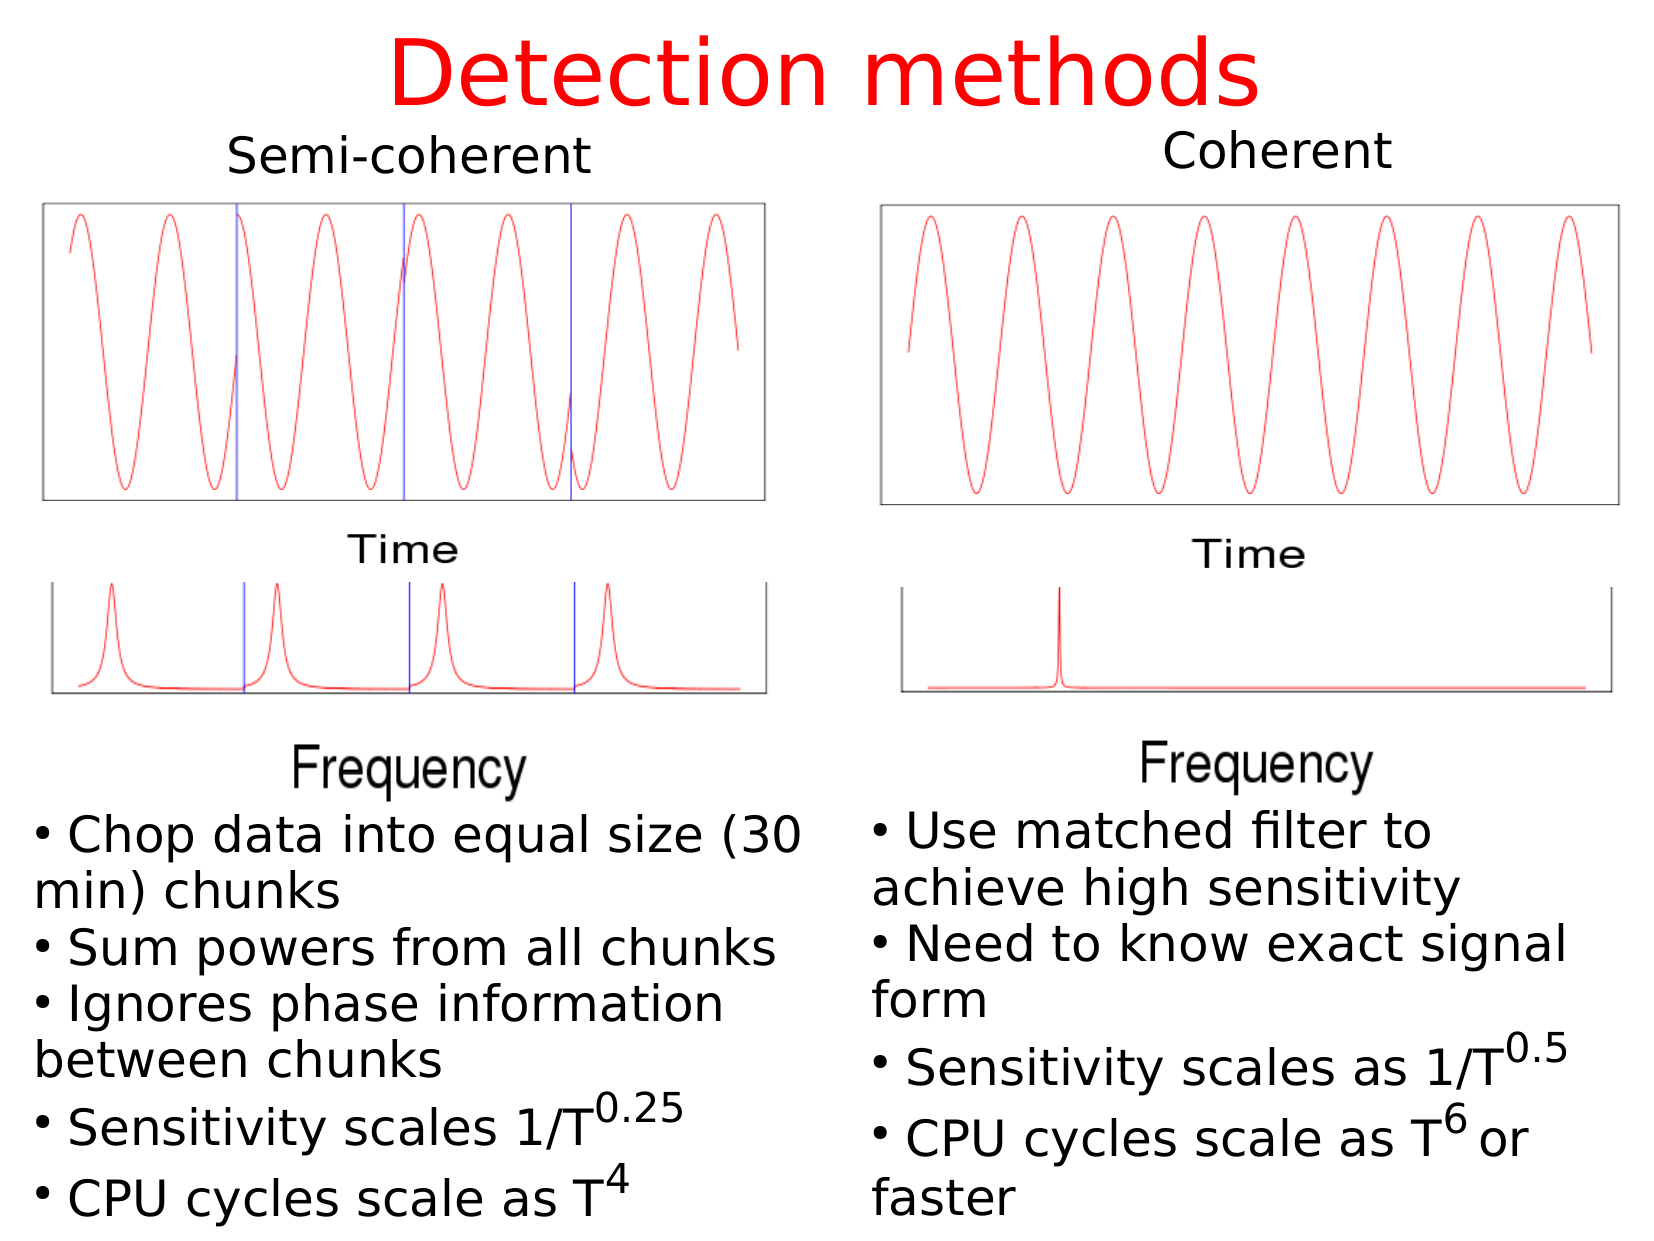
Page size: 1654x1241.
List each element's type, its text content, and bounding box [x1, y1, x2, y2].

text_box Chop data into equal size (30 min) chunks Sum powers from all chunks Ignores phase information between chunks Sensitivity scales 1/T0.25 CPU cycles scale as T4 [18, 799, 820, 1241]
picture [0, 138, 1654, 818]
text_box Coherent [901, 116, 1654, 190]
text_box Semi-coherent [43, 120, 776, 194]
title Detection methods [81, 0, 1570, 171]
text_box Use matched filter to achieve high sensitivity Need to know exact signal form Sensitivity scales as 1/T0.5 CPU cycles scale as T6 or faster [856, 796, 1643, 1237]
